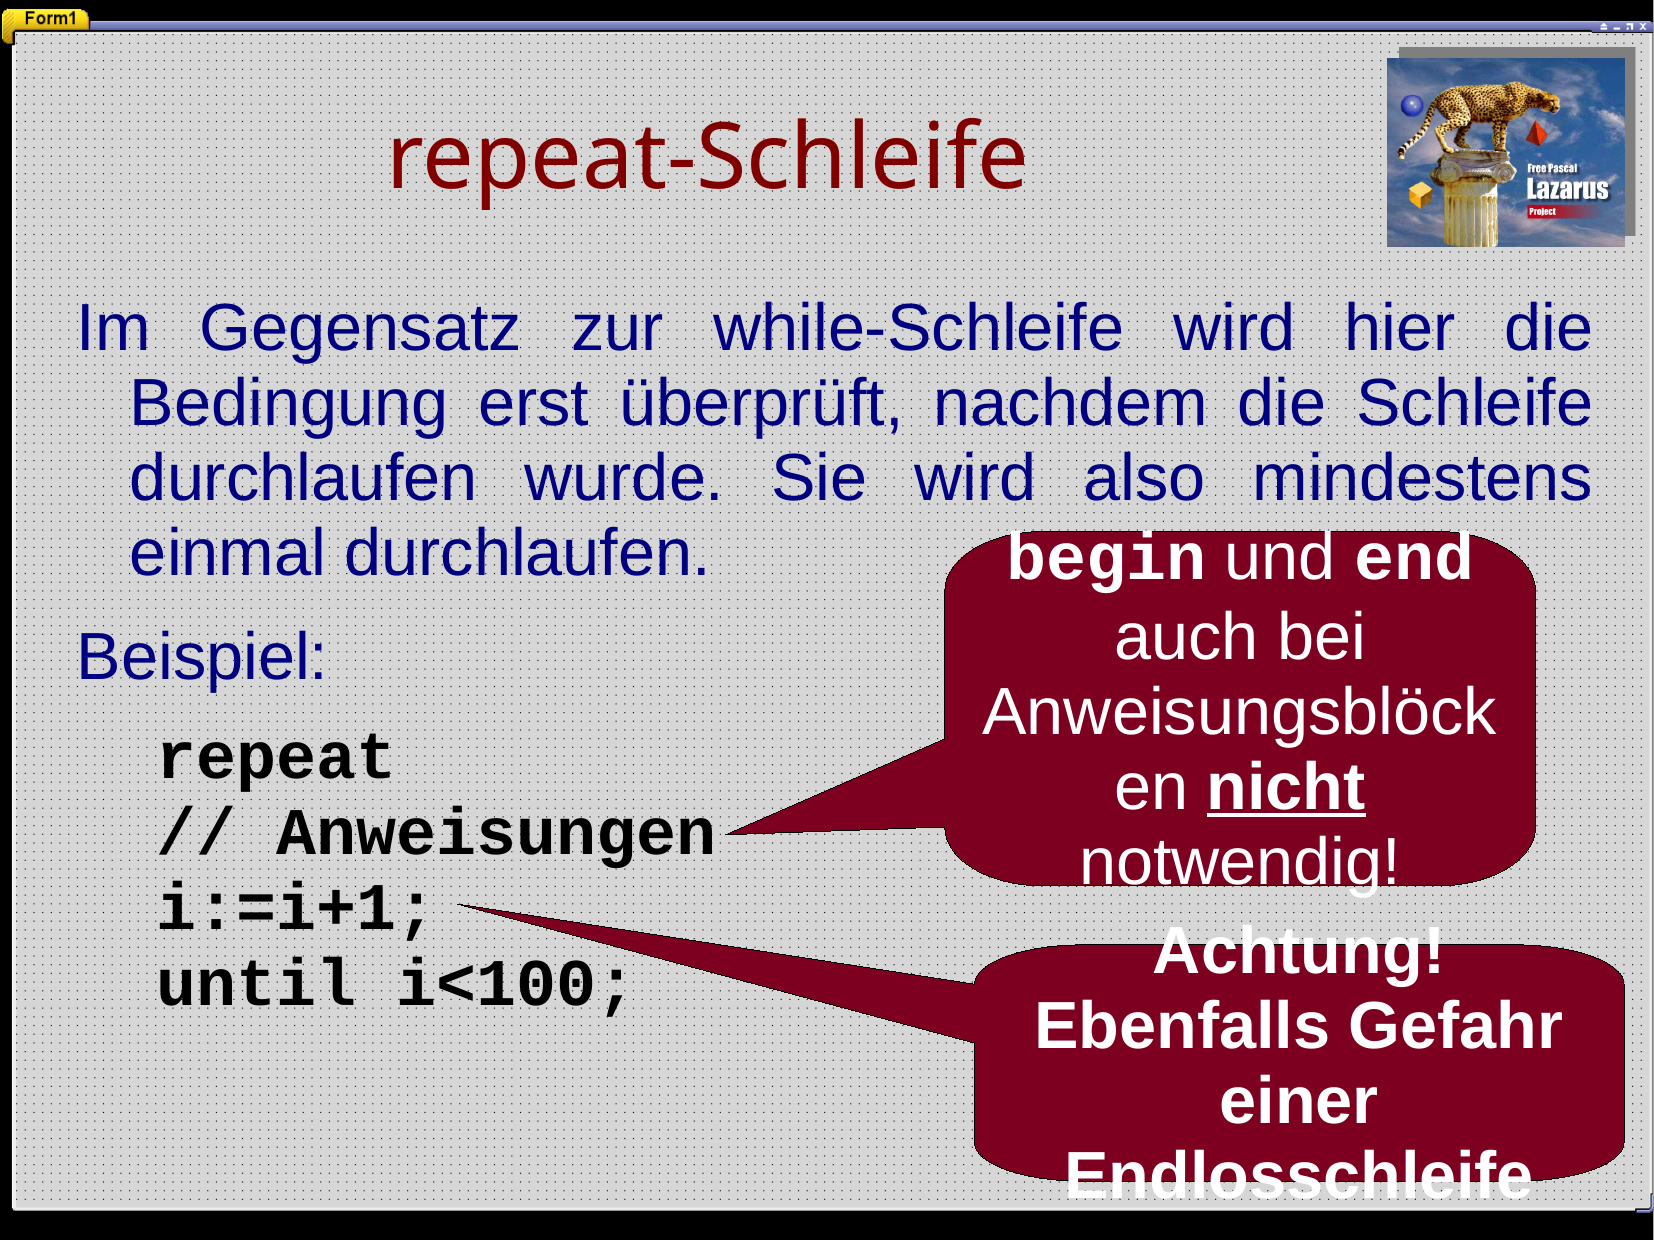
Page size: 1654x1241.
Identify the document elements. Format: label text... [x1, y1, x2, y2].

picture [2, 8, 1654, 1213]
list Im Gegensatz zur while-Schleife wird hier die Bedingung erst überprüft, nachdem die Schleife durchlaufen wurde. Sie wird also mindestens einmal durchlaufen. Beispiel: repeat // Anweisungen i:=i+1; until i<100; [59, 290, 1595, 1167]
text_box begin und end auch bei Anweisungsblöcken nicht notwendig! [725, 531, 1536, 886]
title repeat-Schleife [29, 56, 1388, 250]
text_box Achtung! Ebenfalls Gefahr einer Endlosschleife [457, 904, 1625, 1182]
